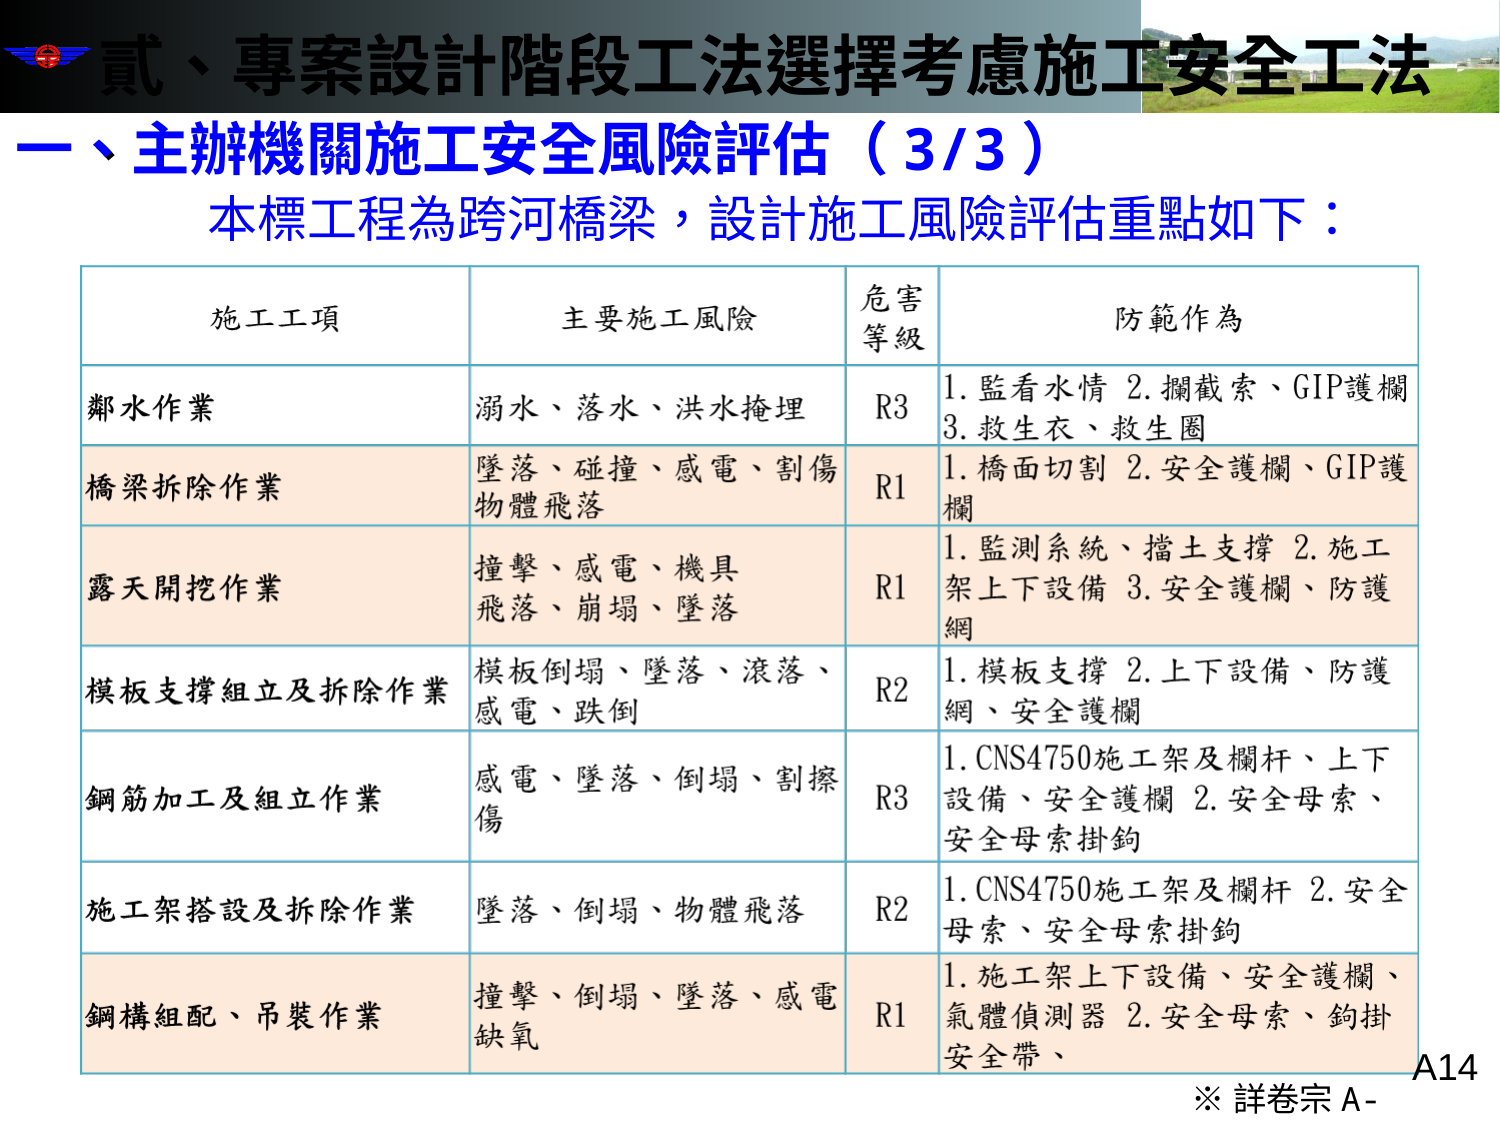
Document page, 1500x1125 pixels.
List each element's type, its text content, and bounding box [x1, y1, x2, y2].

picture [80, 265, 1419, 1094]
text_box ※詳卷宗A-1 [1176, 1070, 1412, 1125]
text_box 貳、專案設計階段工法選擇考慮施工安全工法 [0, 0, 1448, 115]
text_box A14 [1397, 1035, 1500, 1096]
picture [1448, 0, 1500, 113]
text_box 一、主辦機關施工安全風險評估（3/3） [0, 115, 1406, 201]
text_box 本標工程為跨河橋梁，設計施工風險評估重點如下： [121, 179, 1445, 256]
